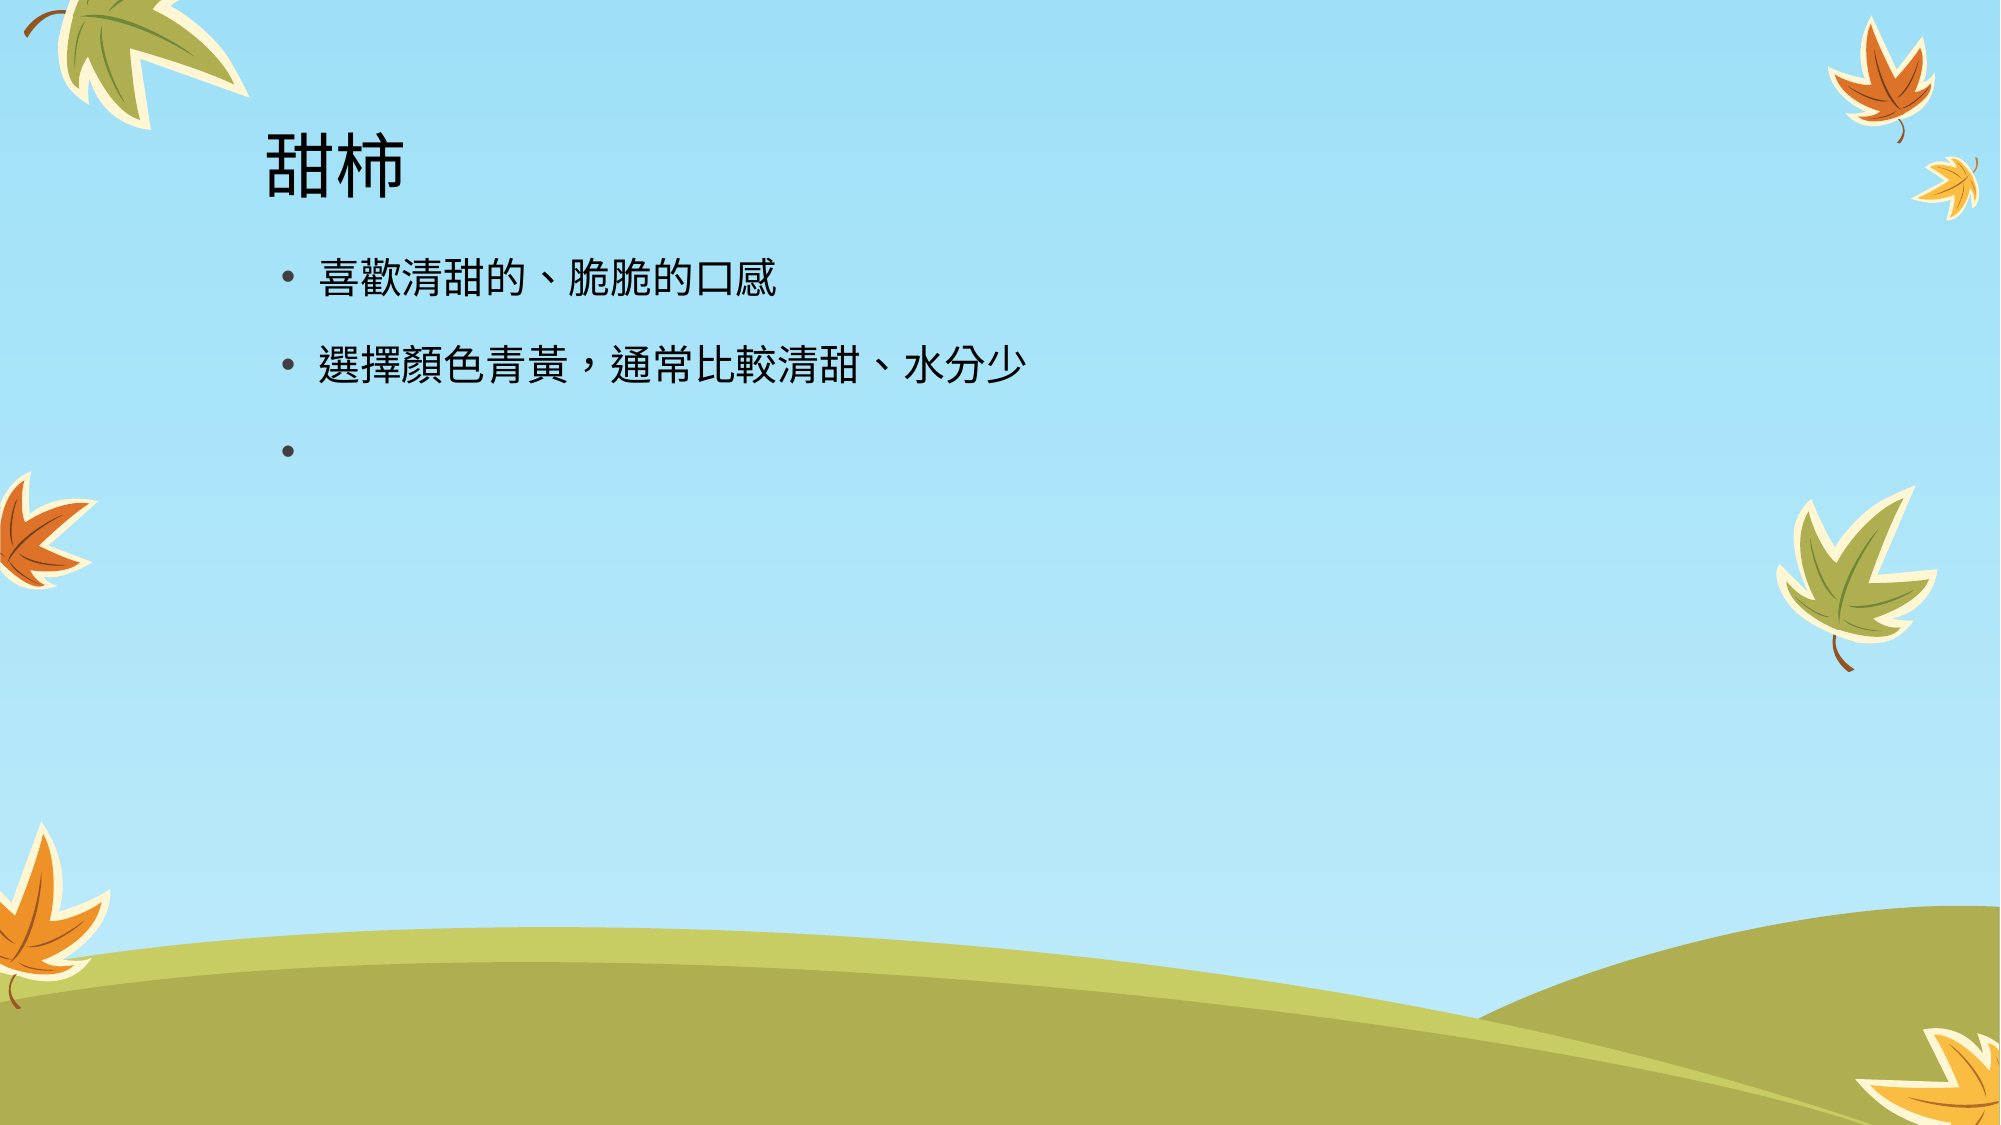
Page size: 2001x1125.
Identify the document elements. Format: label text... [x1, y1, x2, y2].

list 喜歡清甜的、脆脆的口感 選擇顏色青黃，通常比較清甜、水分少 [250, 243, 1750, 926]
title 甜柿 [249, 12, 1749, 216]
